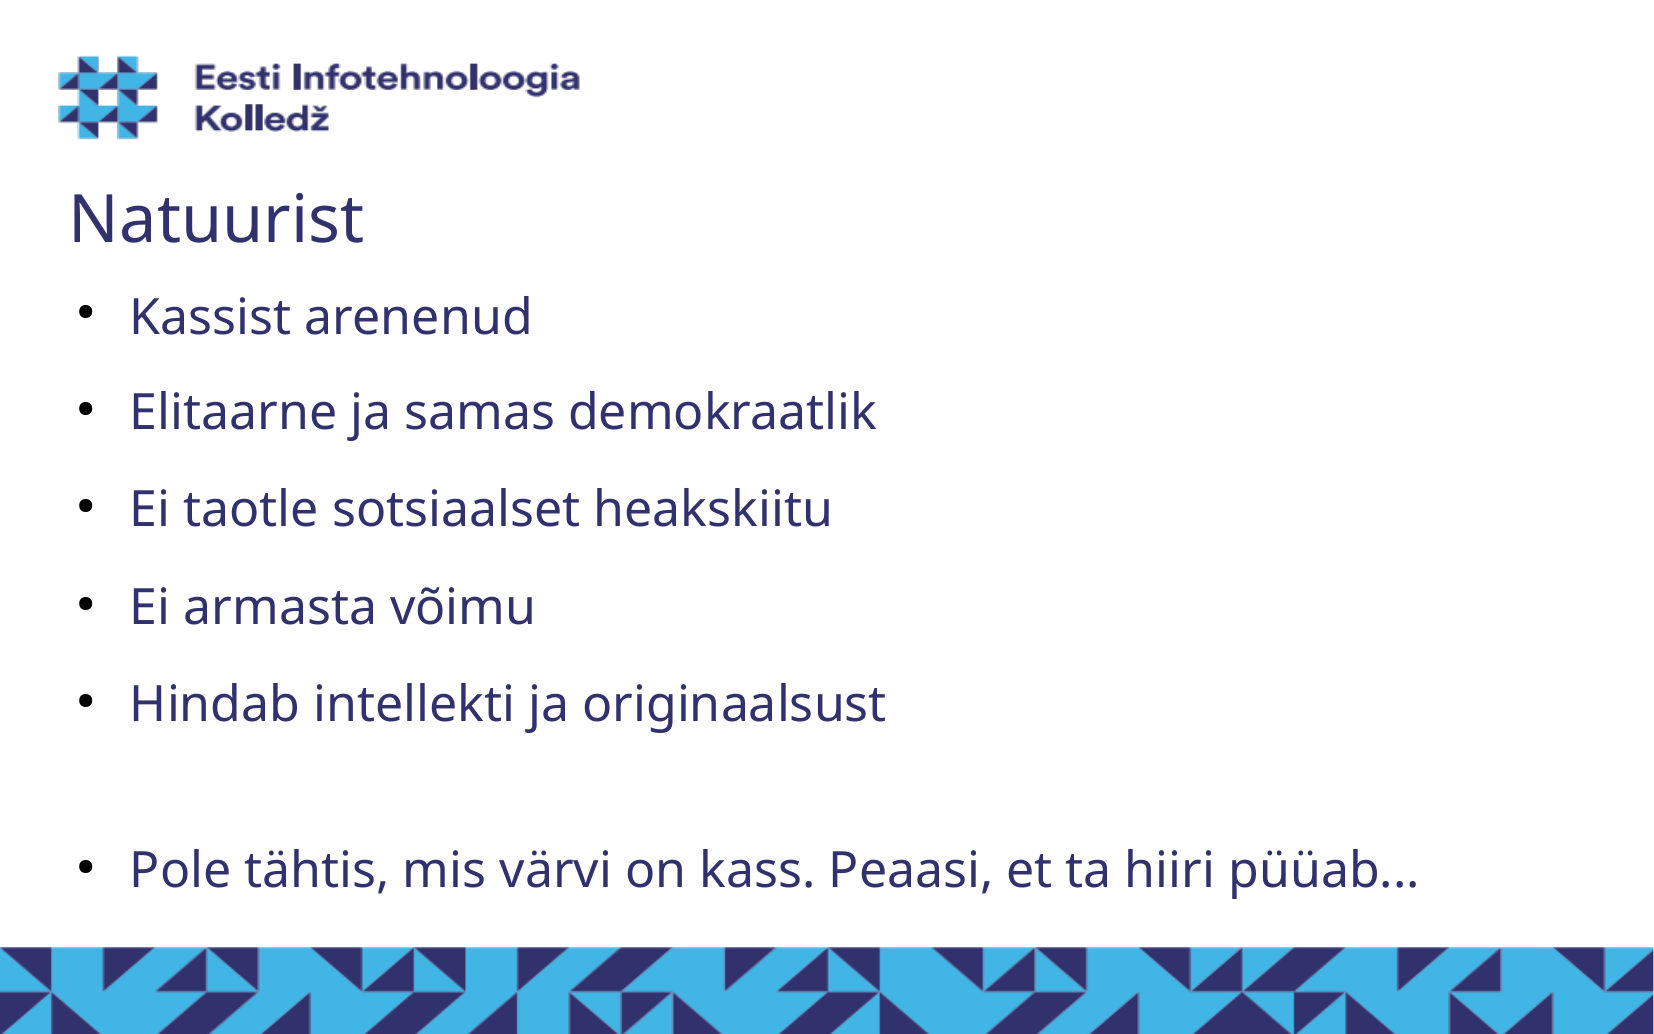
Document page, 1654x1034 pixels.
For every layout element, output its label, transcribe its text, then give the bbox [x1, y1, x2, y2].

title Natuurist [68, 147, 1536, 283]
list Kassist arenenud Elitaarne ja samas demokraatlik Ei taotle sotsiaalset heakskiitu Ei armasta võimu Hindab intellekti ja originaalsust Pole tähtis, mis värvi on kass. Peaasi, et ta hiiri püüab... [59, 283, 1595, 936]
